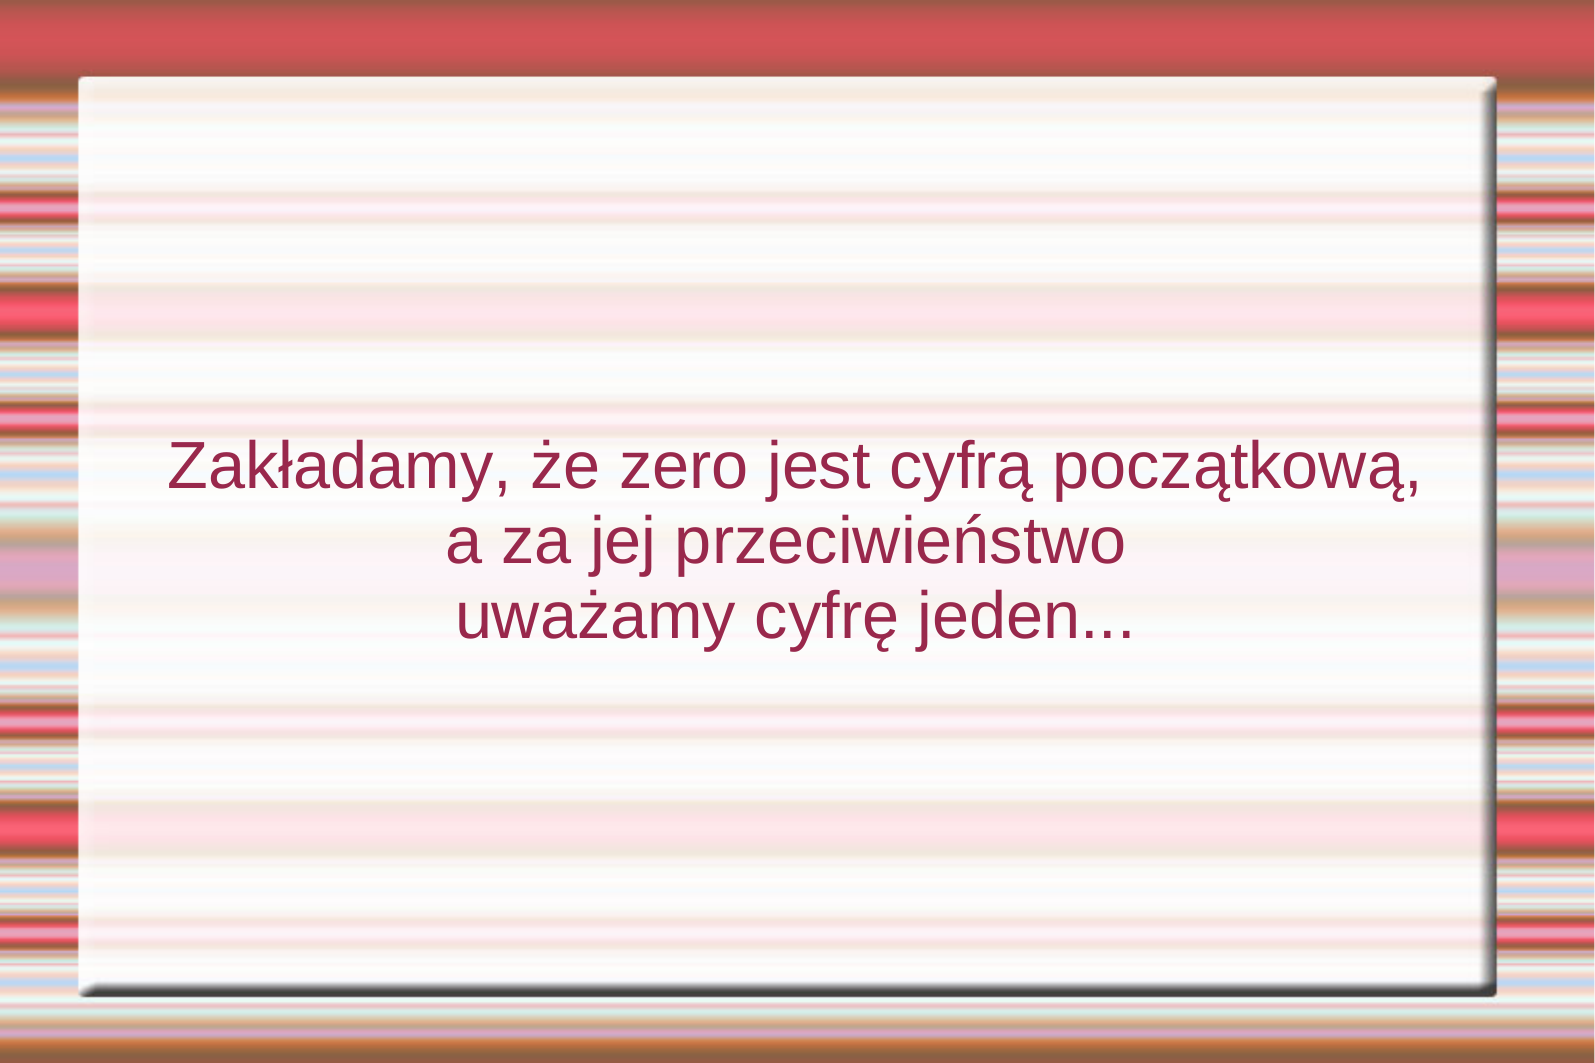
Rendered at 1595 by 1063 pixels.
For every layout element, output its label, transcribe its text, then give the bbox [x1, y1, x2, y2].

subtitle Zakładamy, że zero jest cyfrą początkową, a za jej przeciwieństwo uważamy cyfrę jeden... [130, 118, 1462, 963]
picture [0, 0, 1595, 1063]
